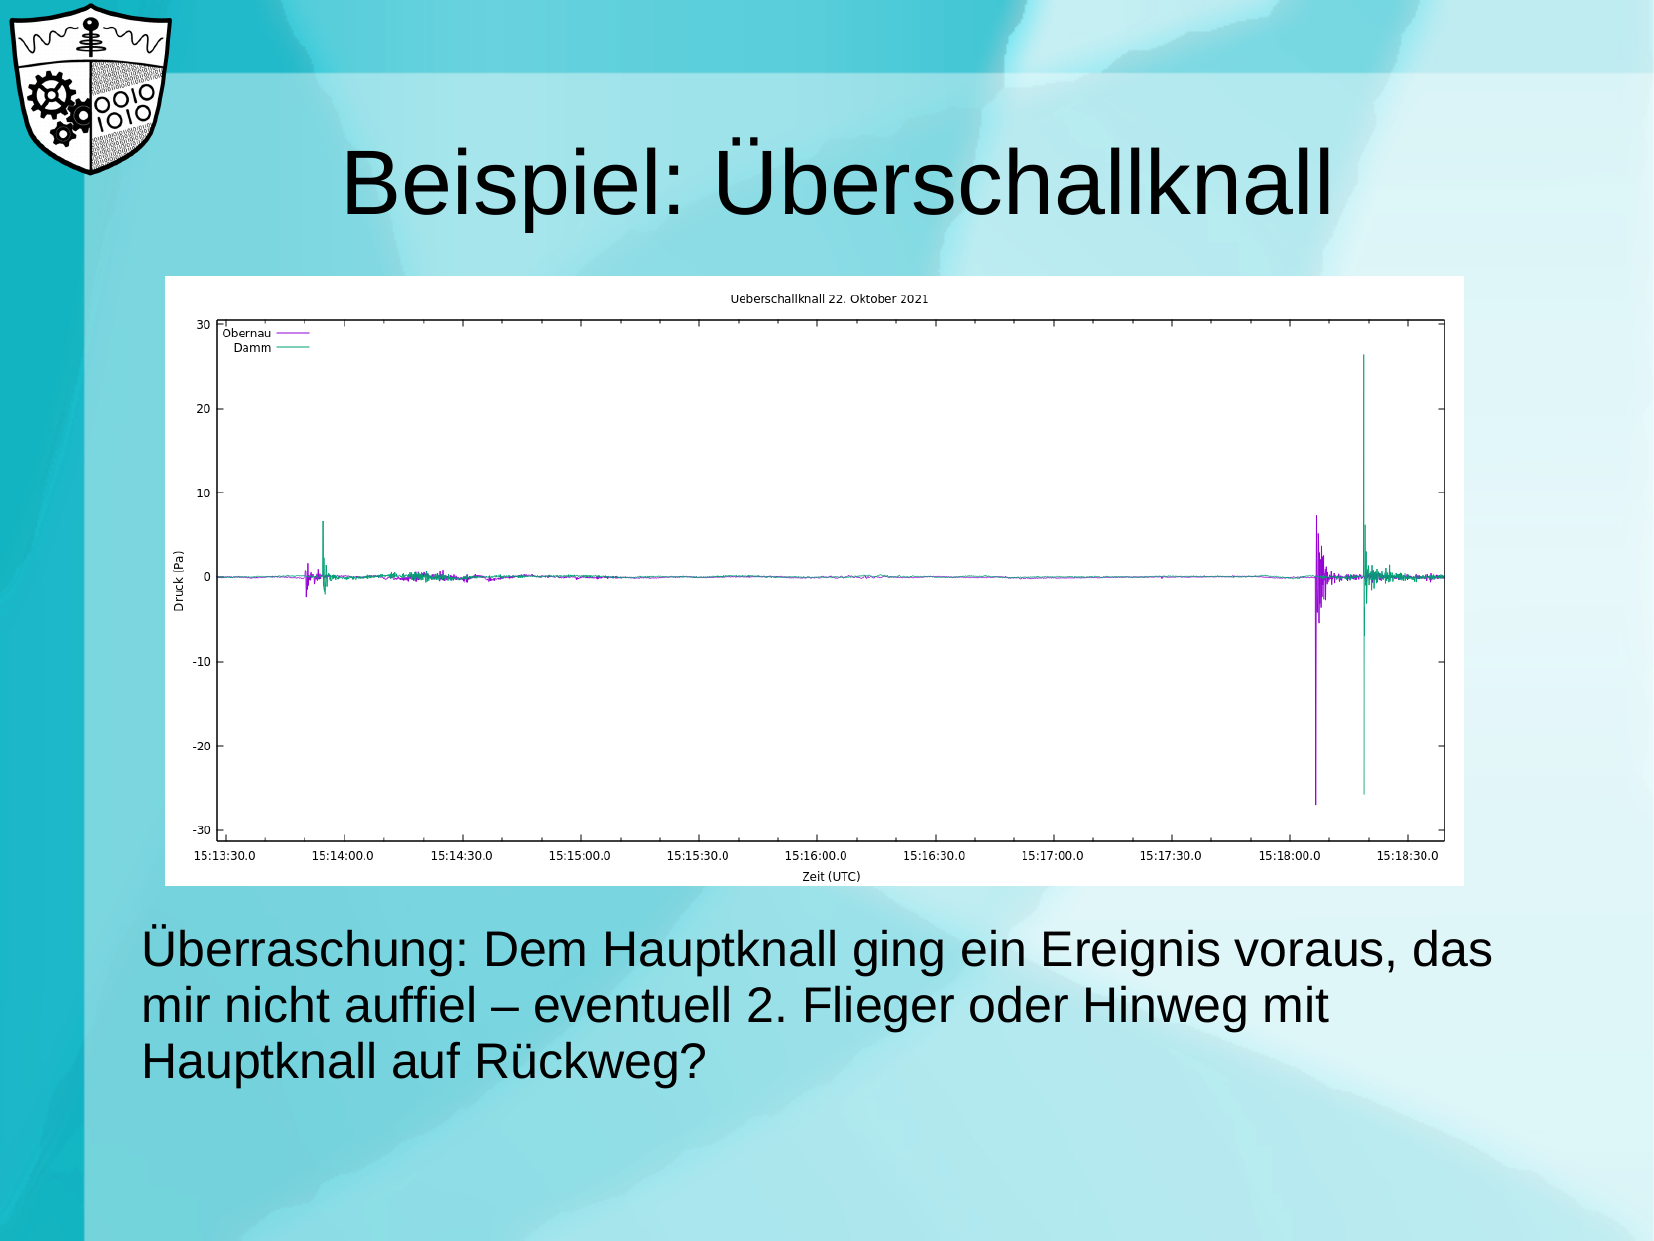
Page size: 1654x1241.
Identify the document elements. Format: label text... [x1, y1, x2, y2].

picture [0, 0, 1654, 1241]
list Überraschung: Dem Hauptknall ging ein Ereignis voraus, das mir nicht auffiel – eventuell 2. Flieger oder Hinweg mit Hauptknall auf Rückweg? [141, 324, 1506, 1194]
title Beispiel: Überschallknall [94, 78, 1583, 287]
